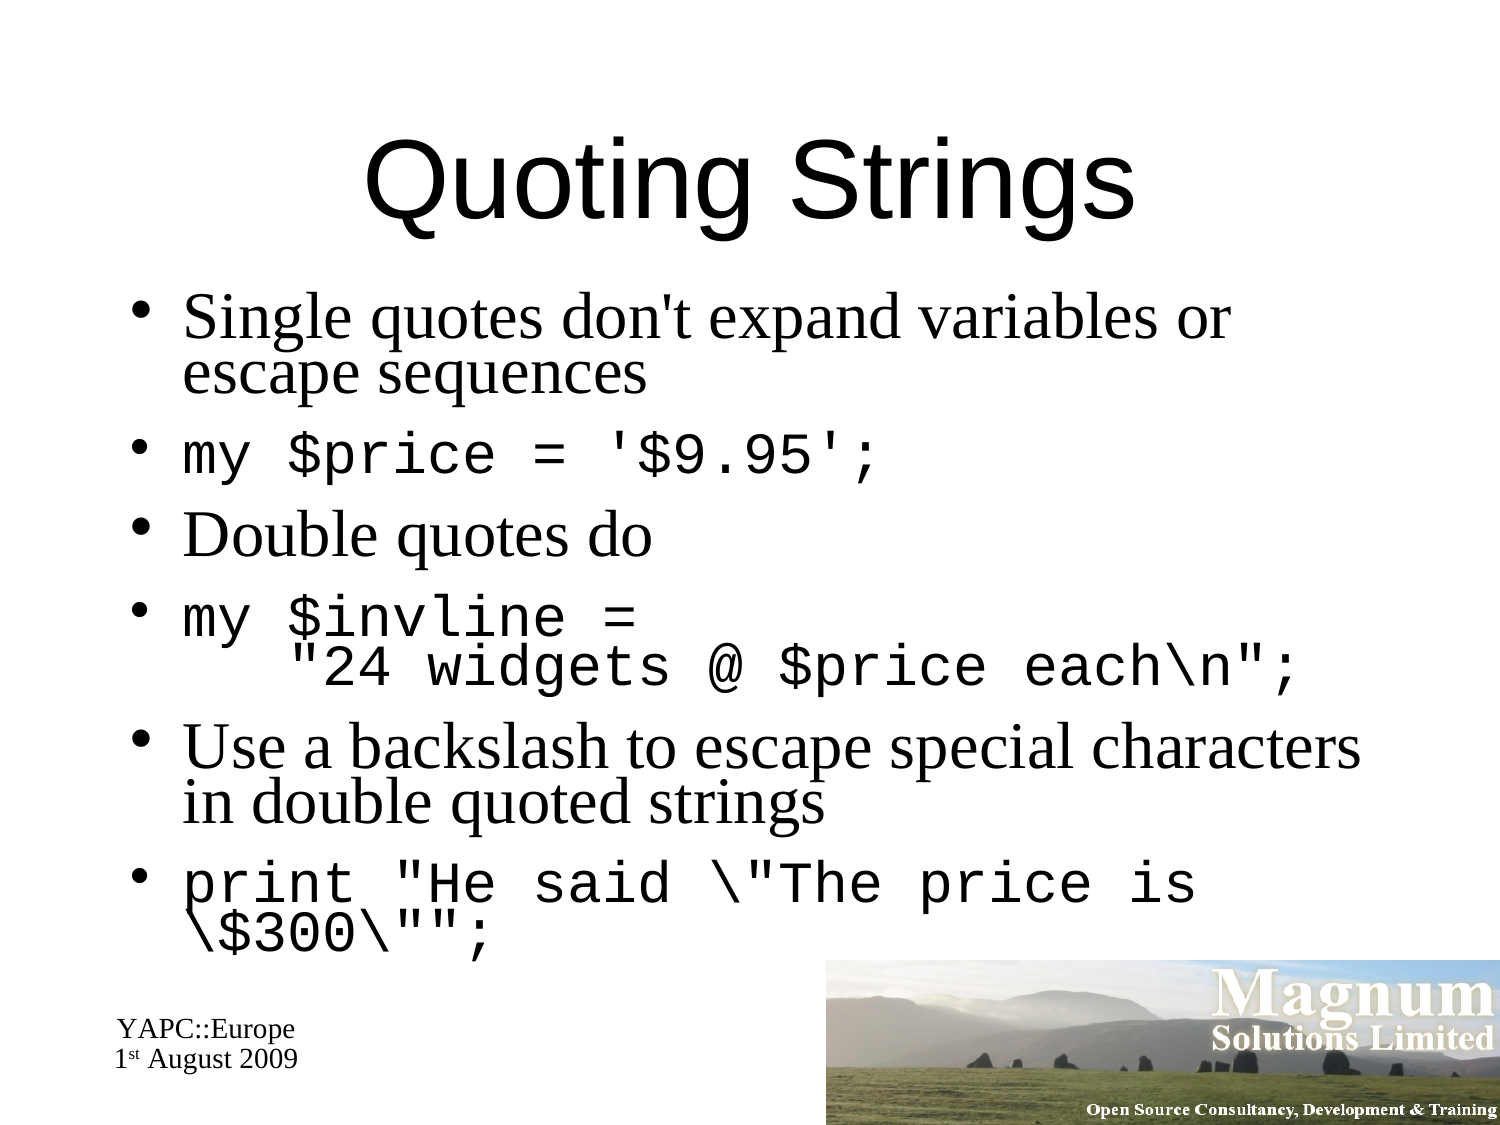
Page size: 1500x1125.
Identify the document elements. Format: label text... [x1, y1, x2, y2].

title Quoting Strings [112, 62, 1388, 250]
picture [826, 960, 1500, 1125]
list Single quotes don't expand variables or escape sequences my $price = '$9.95'; Double quotes do my $invline = "24 widgets @ $price each\n"; Use a backslash to escape special characters in double quoted strings print "He said \"The price is \$300\""; [112, 295, 1388, 981]
